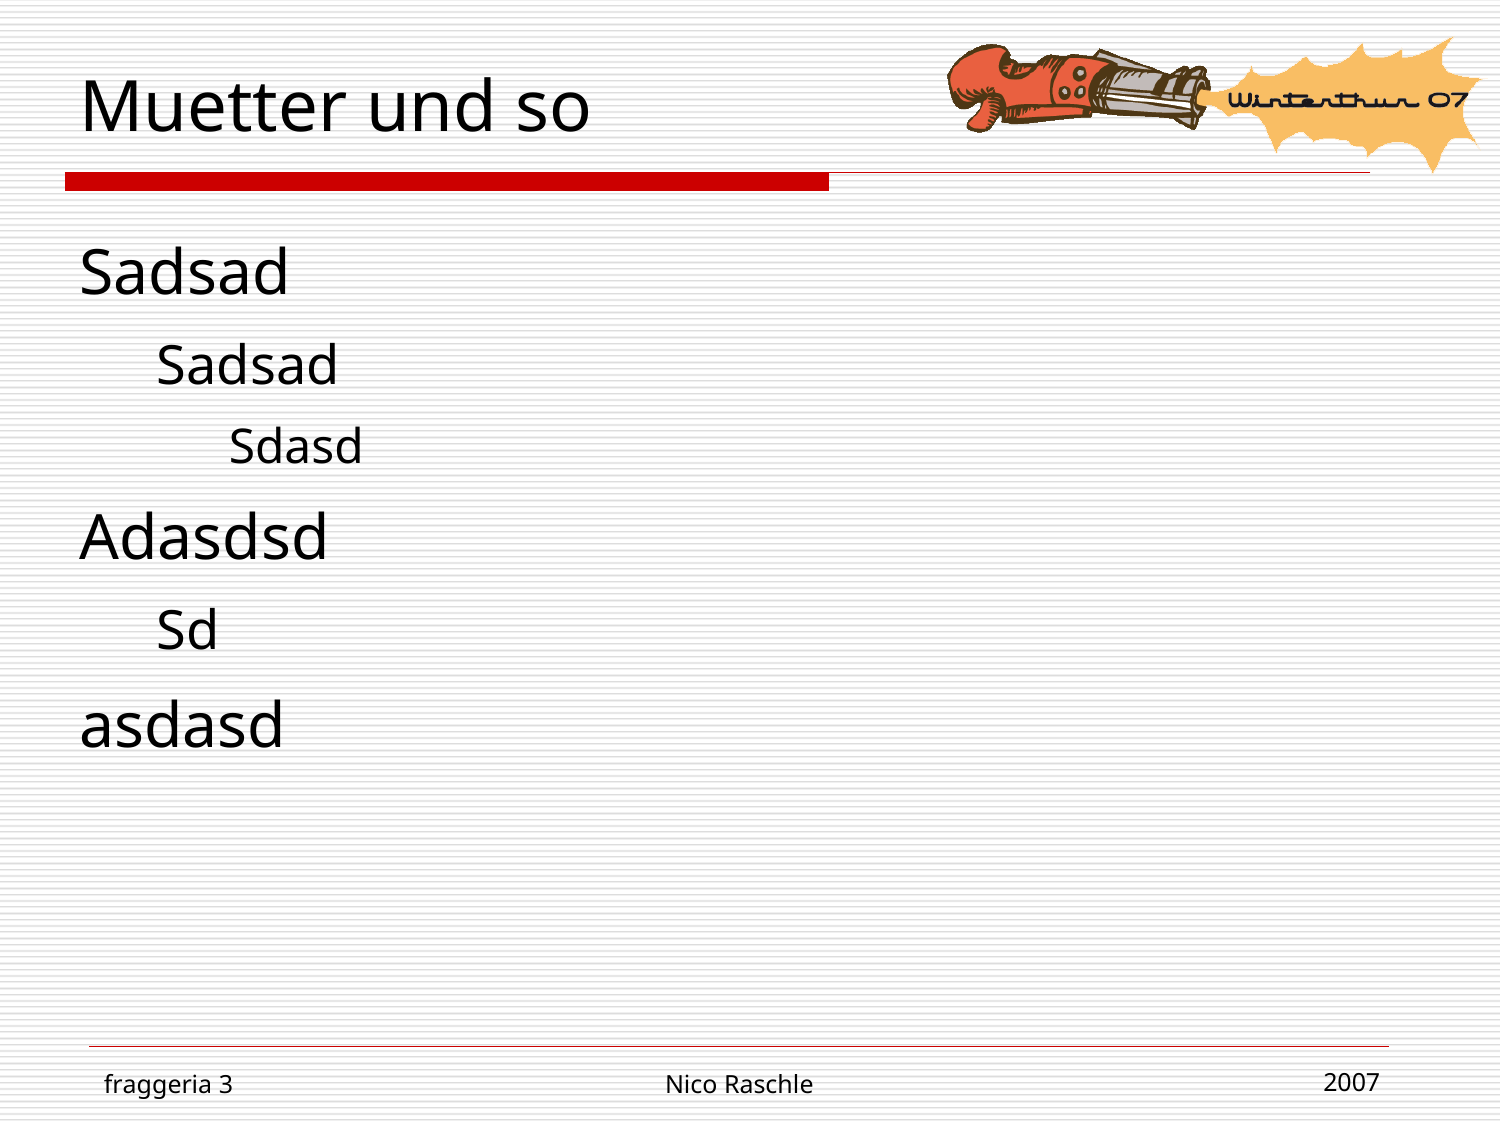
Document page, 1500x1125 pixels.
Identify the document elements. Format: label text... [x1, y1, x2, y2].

list Sadsad Sadsad Sdasd Adasdsd Sd asdasd [64, 219, 1378, 909]
title Muetter und so [64, 54, 1378, 160]
picture [0, 0, 1500, 1125]
